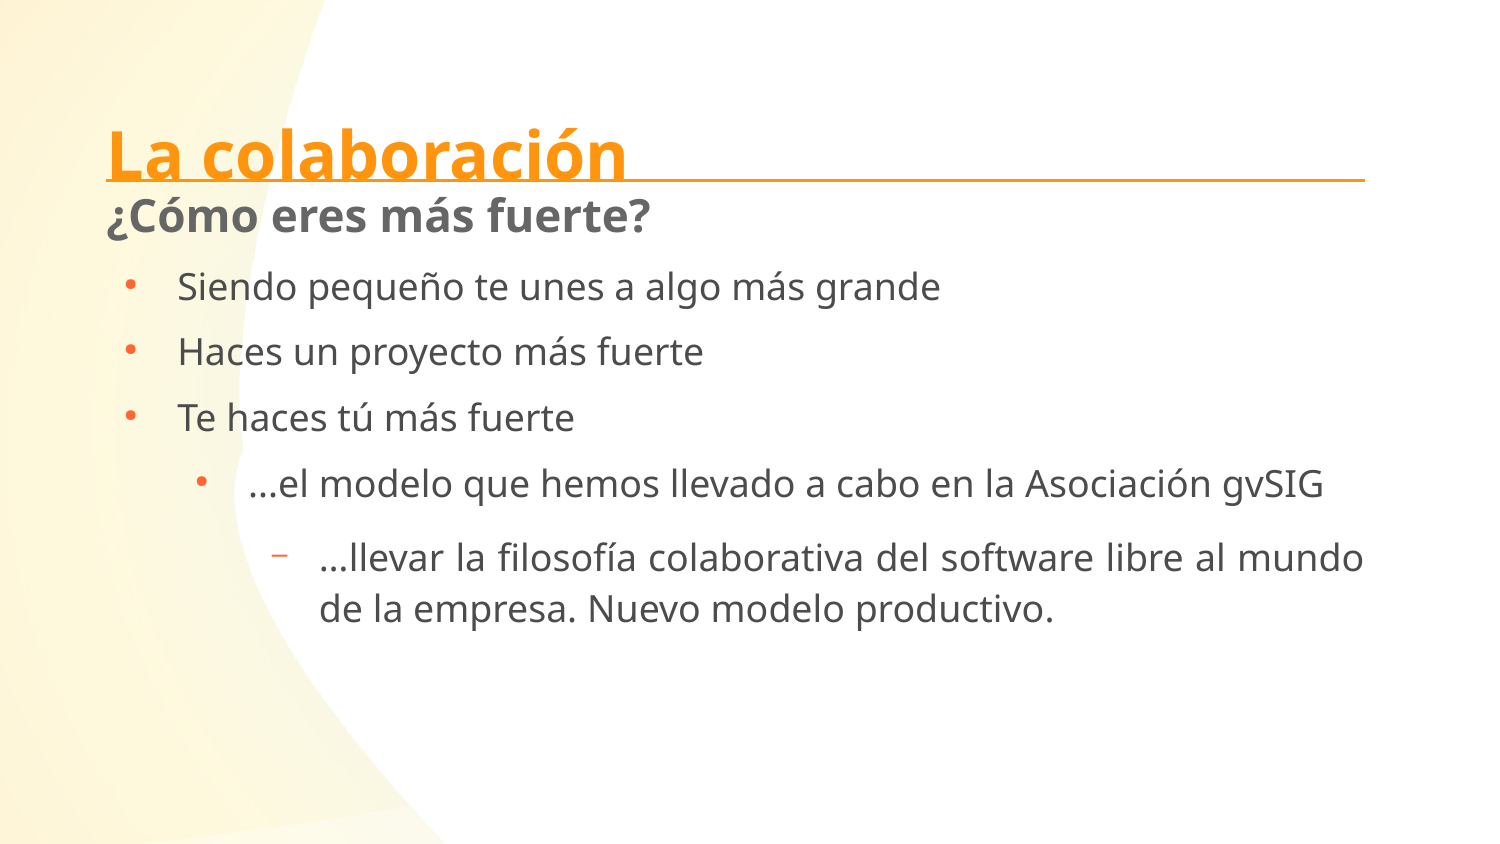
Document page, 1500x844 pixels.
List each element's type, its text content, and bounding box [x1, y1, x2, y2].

title La colaboración [106, 115, 1457, 193]
text_box ¿Cómo eres más fuerte? [106, 183, 1205, 247]
picture [0, 0, 1500, 844]
list Siendo pequeño te unes a algo más grande Haces un proyecto más fuerte Te haces tú más fuerte ...el modelo que hemos llevado a cabo en la Asociación gvSIG …llevar la filosofía colaborativa del software libre al mundo de la empresa. Nuevo modelo productivo. [106, 194, 1366, 766]
